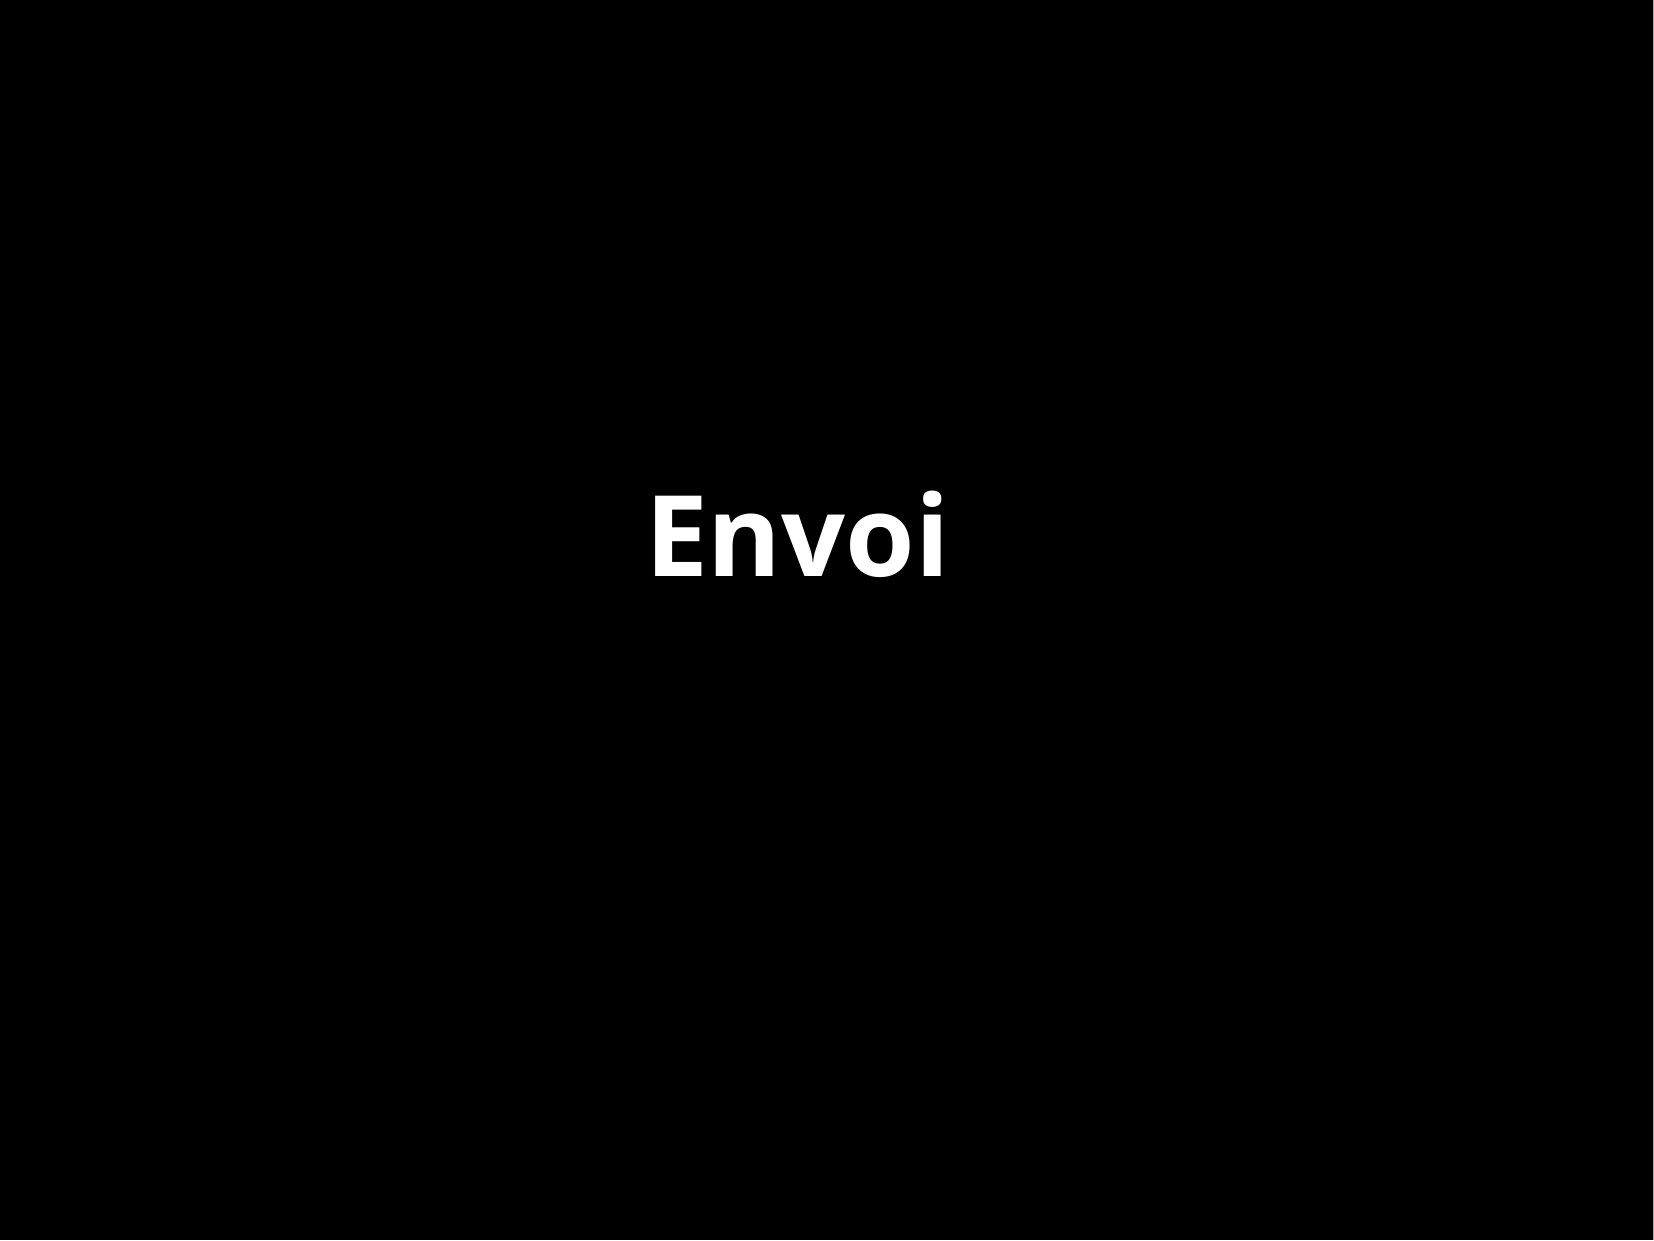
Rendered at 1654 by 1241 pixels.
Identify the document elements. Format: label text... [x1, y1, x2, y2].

text_box Envoi [88, 88, 1507, 975]
